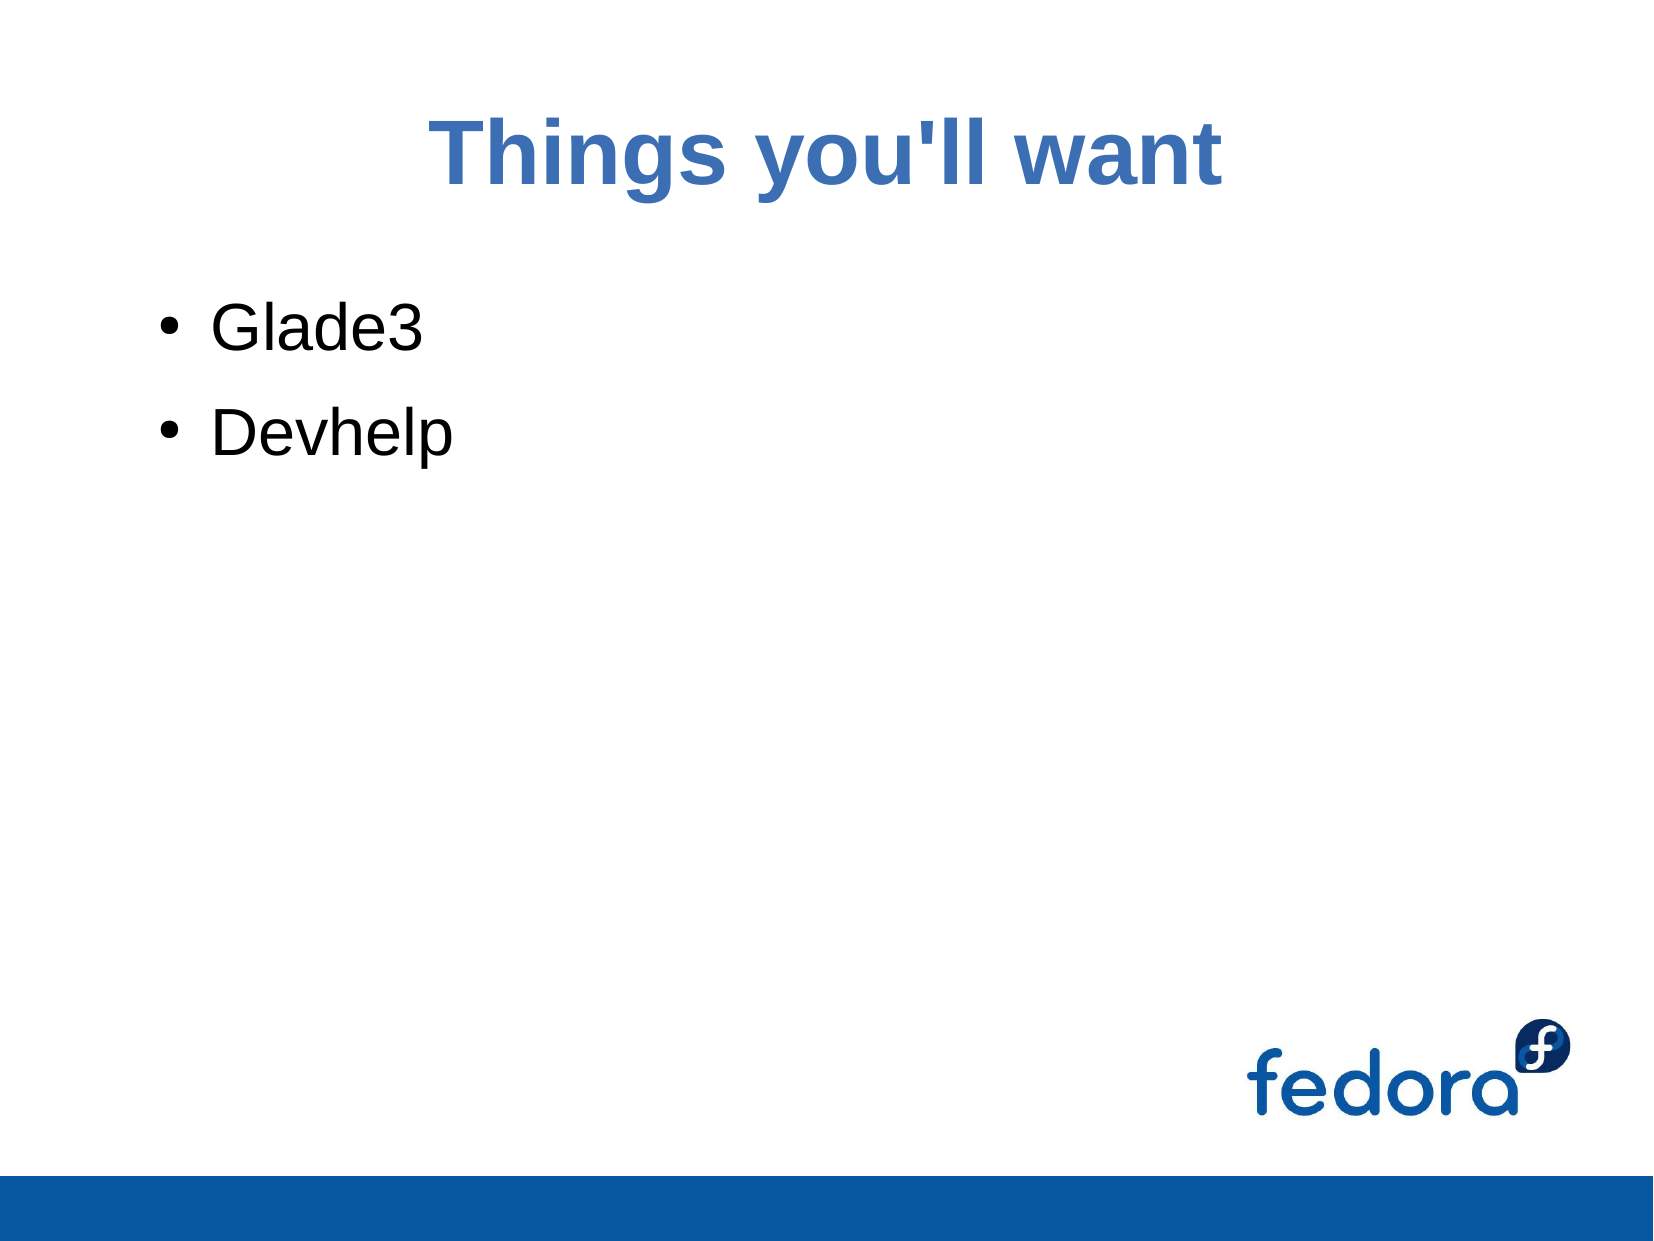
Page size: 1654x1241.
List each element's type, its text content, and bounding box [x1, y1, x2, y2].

title Things you'll want [82, 56, 1571, 250]
list Glade3 Devhelp [82, 290, 1571, 1095]
picture [0, 1176, 1653, 1241]
picture [1237, 1010, 1576, 1125]
